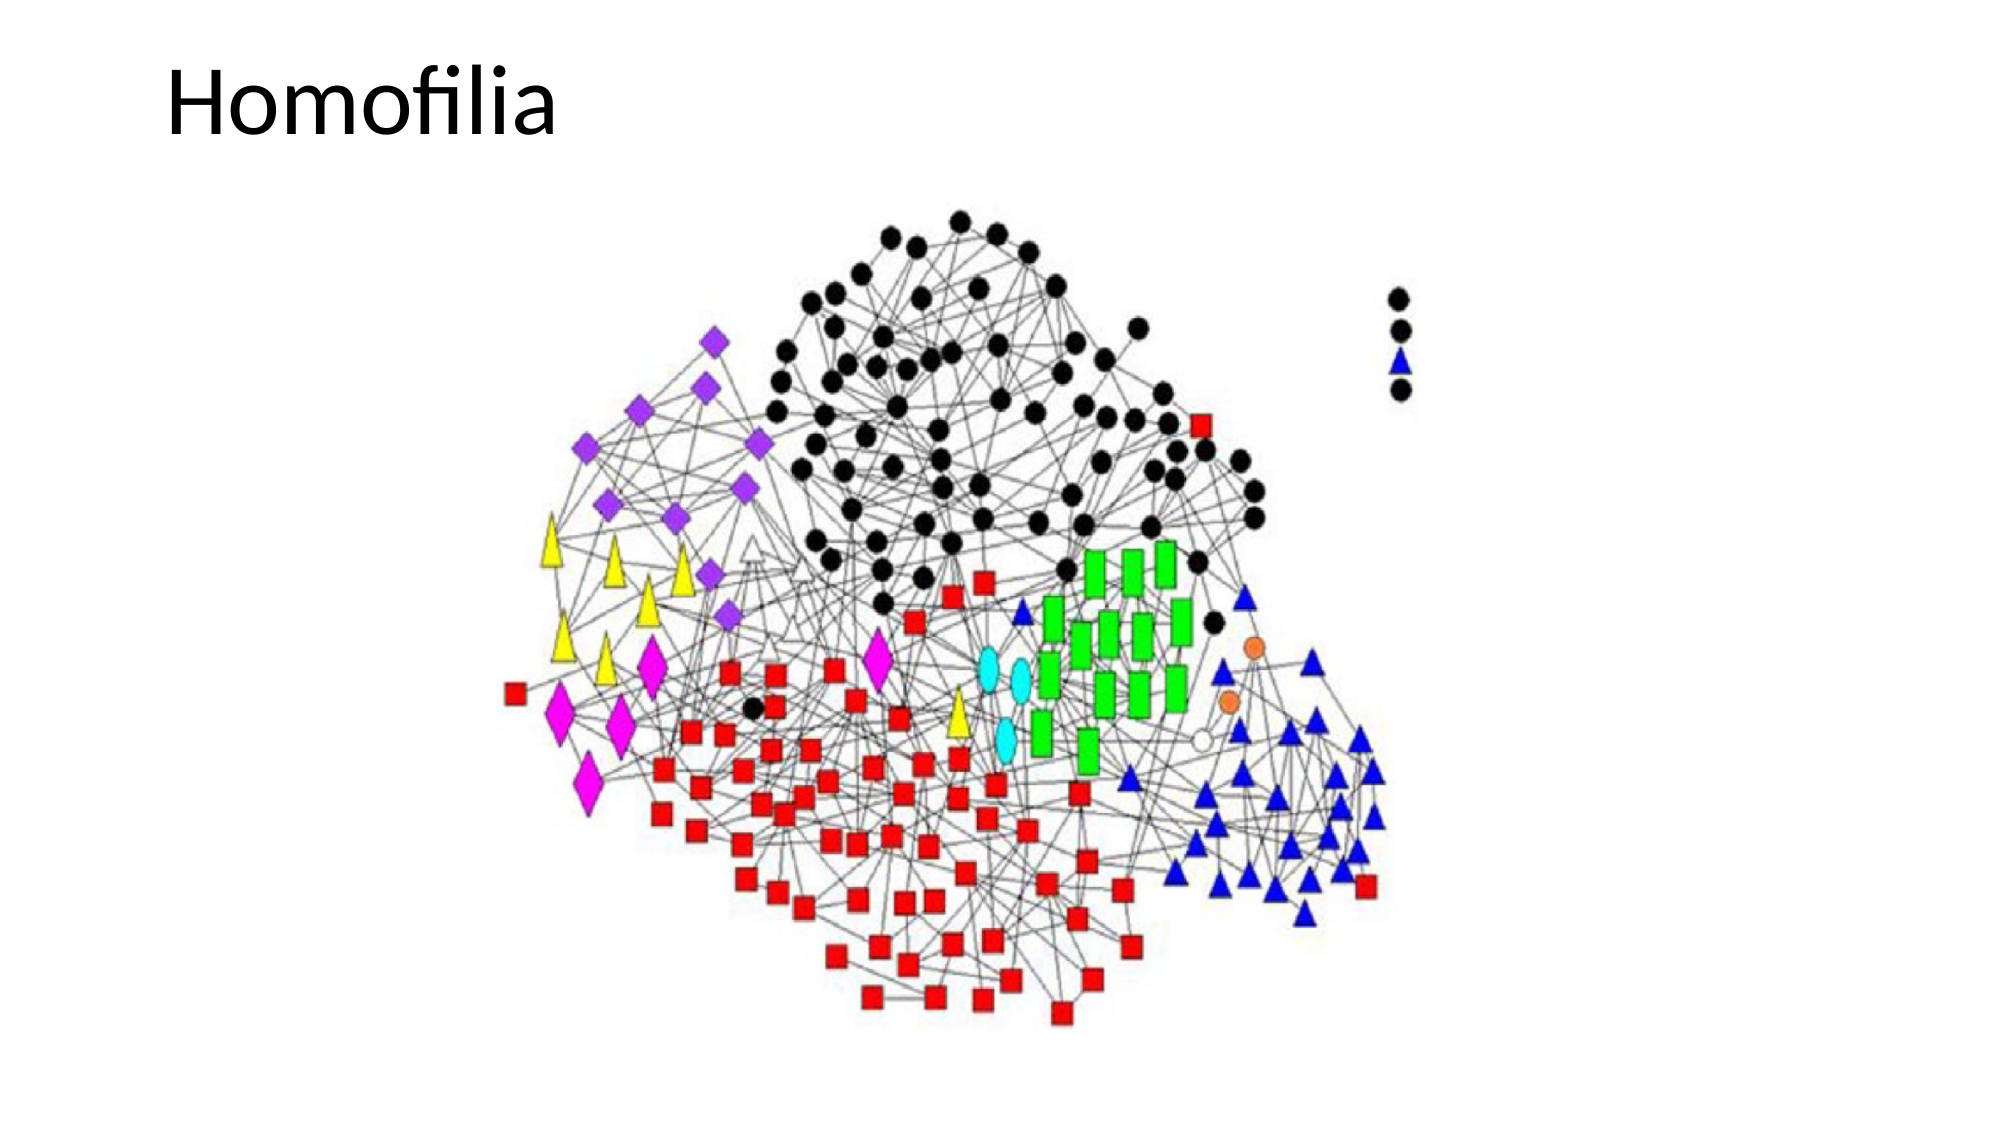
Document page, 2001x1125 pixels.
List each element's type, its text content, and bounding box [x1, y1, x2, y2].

picture [496, 200, 1420, 1034]
title Homofilia [165, 47, 1666, 168]
